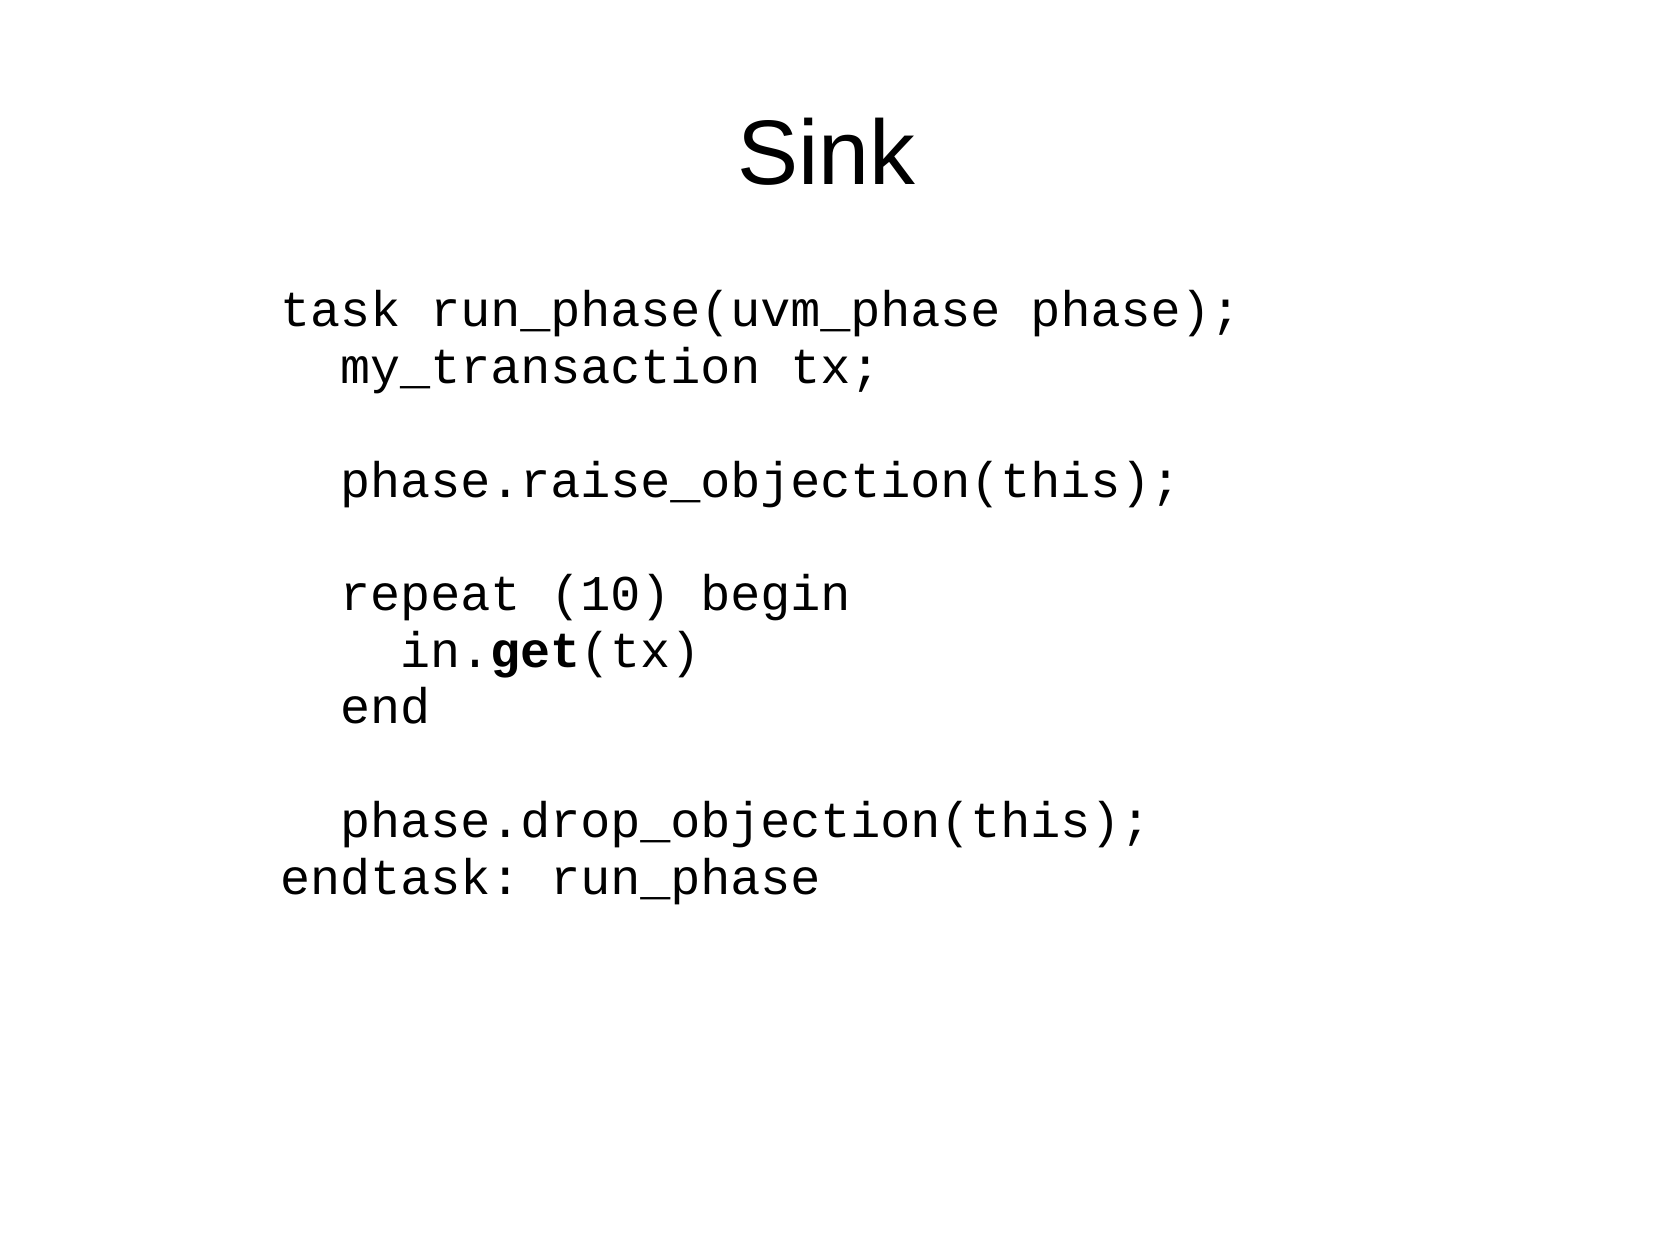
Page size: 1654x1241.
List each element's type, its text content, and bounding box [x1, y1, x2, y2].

title Sink [82, 49, 1571, 257]
list task run_phase(uvm_phase phase); my_transaction tx; phase.raise_objection(this); repeat (10) begin in.get(tx) end phase.drop_objection(this); endtask: run_phase [280, 285, 1291, 1156]
